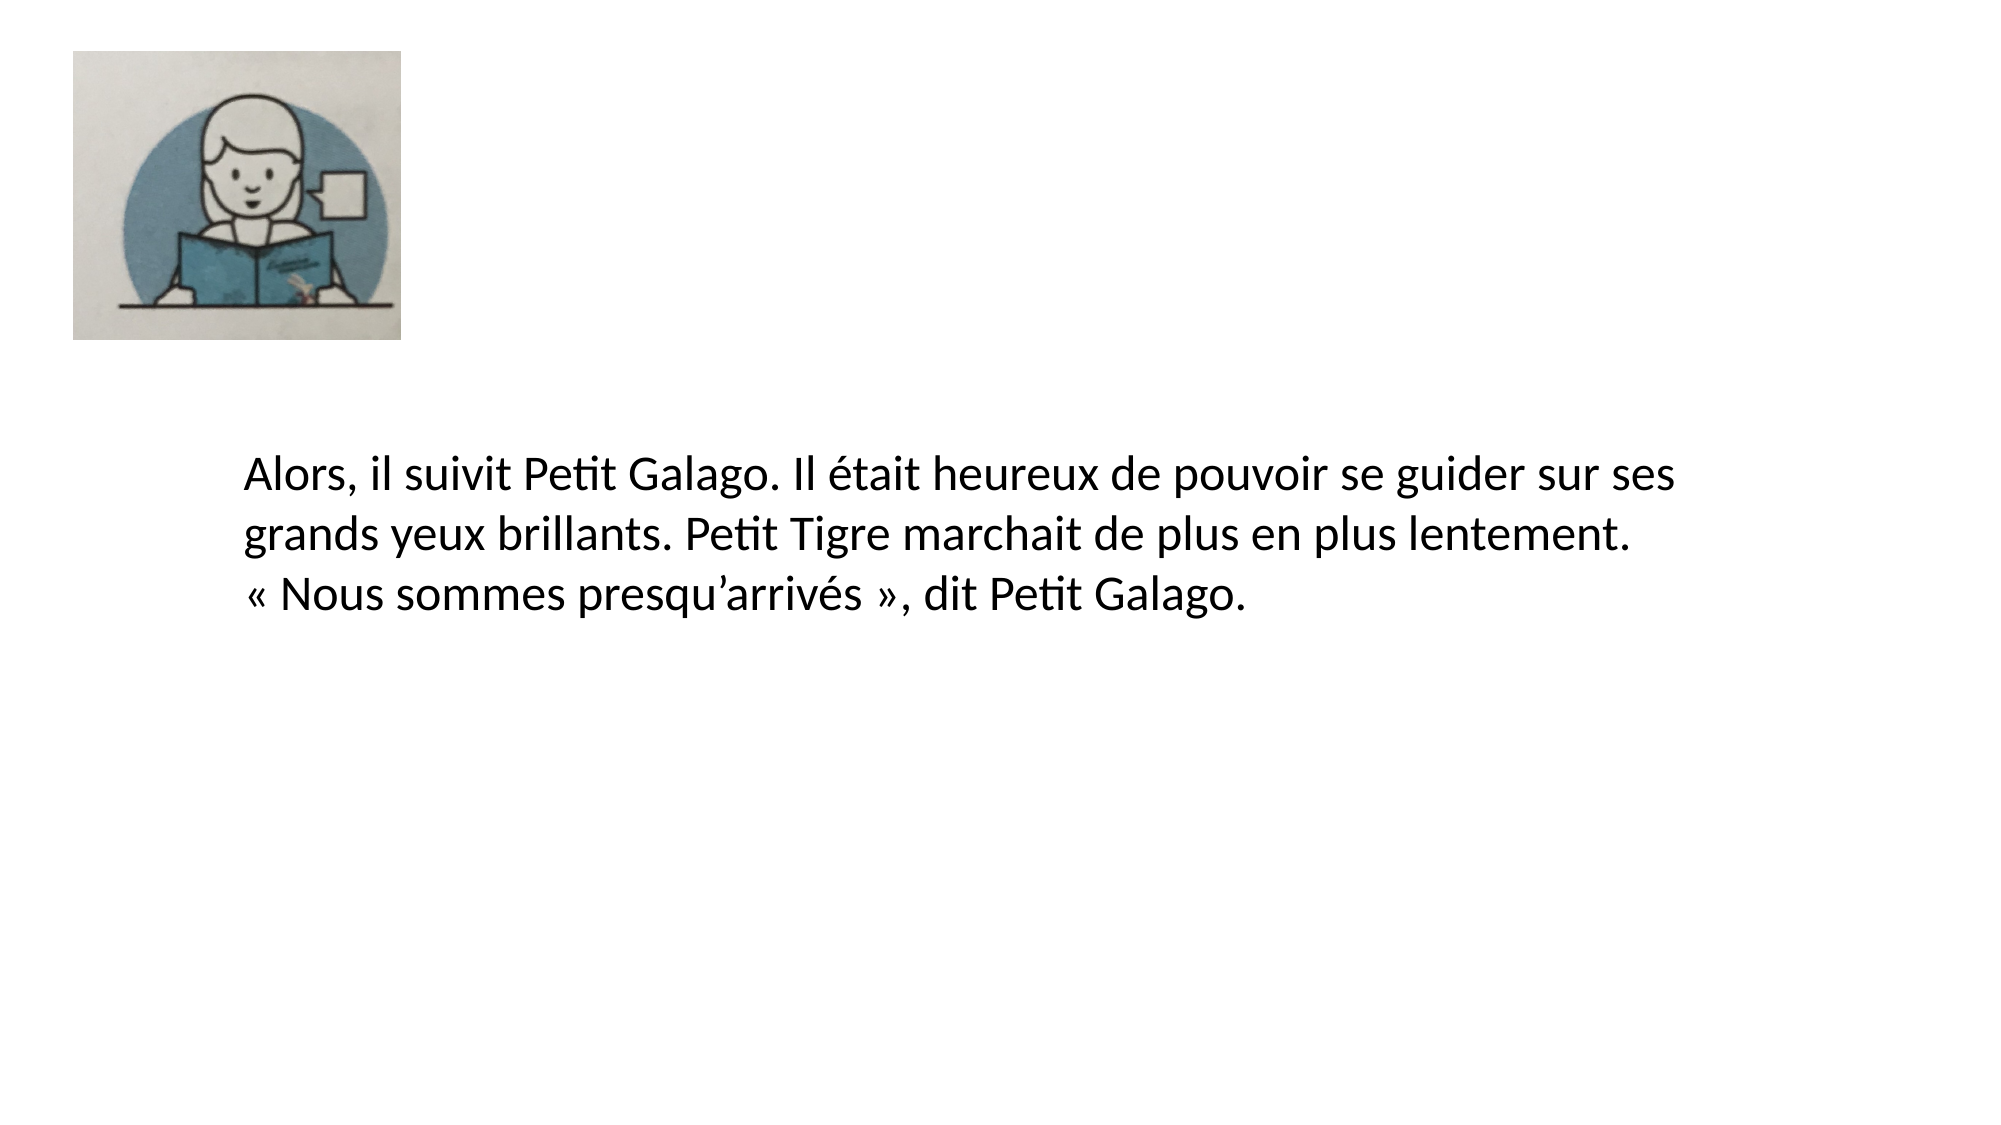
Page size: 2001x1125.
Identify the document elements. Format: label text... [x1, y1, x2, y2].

picture [73, 51, 401, 340]
text_box Alors, il suivit Petit Galago. Il était heureux de pouvoir se guider sur ses grands yeux brillants. Petit Tigre marchait de plus en plus lentement. « Nous sommes presqu’arrivés », dit Petit Galago. [228, 433, 1771, 629]
